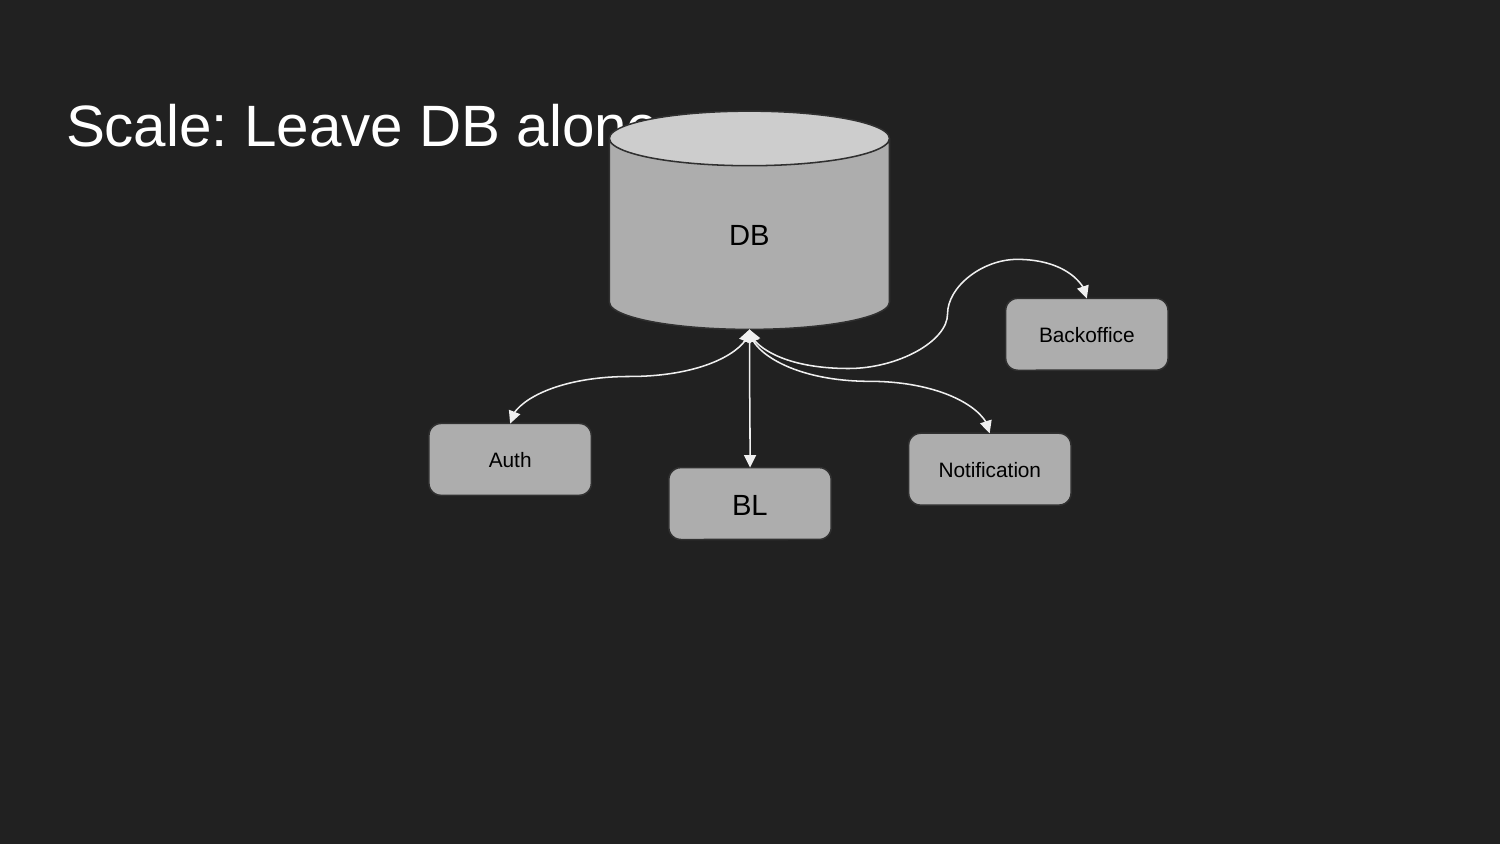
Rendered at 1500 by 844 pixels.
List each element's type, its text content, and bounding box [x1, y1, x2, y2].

text_box Backoffice [1005, 298, 1169, 371]
text_box BL [668, 467, 832, 540]
title Scale: Leave DB alone [51, 72, 1449, 167]
text_box Notification [908, 433, 1072, 506]
text_box Auth [428, 423, 592, 496]
text_box DB [609, 140, 890, 330]
